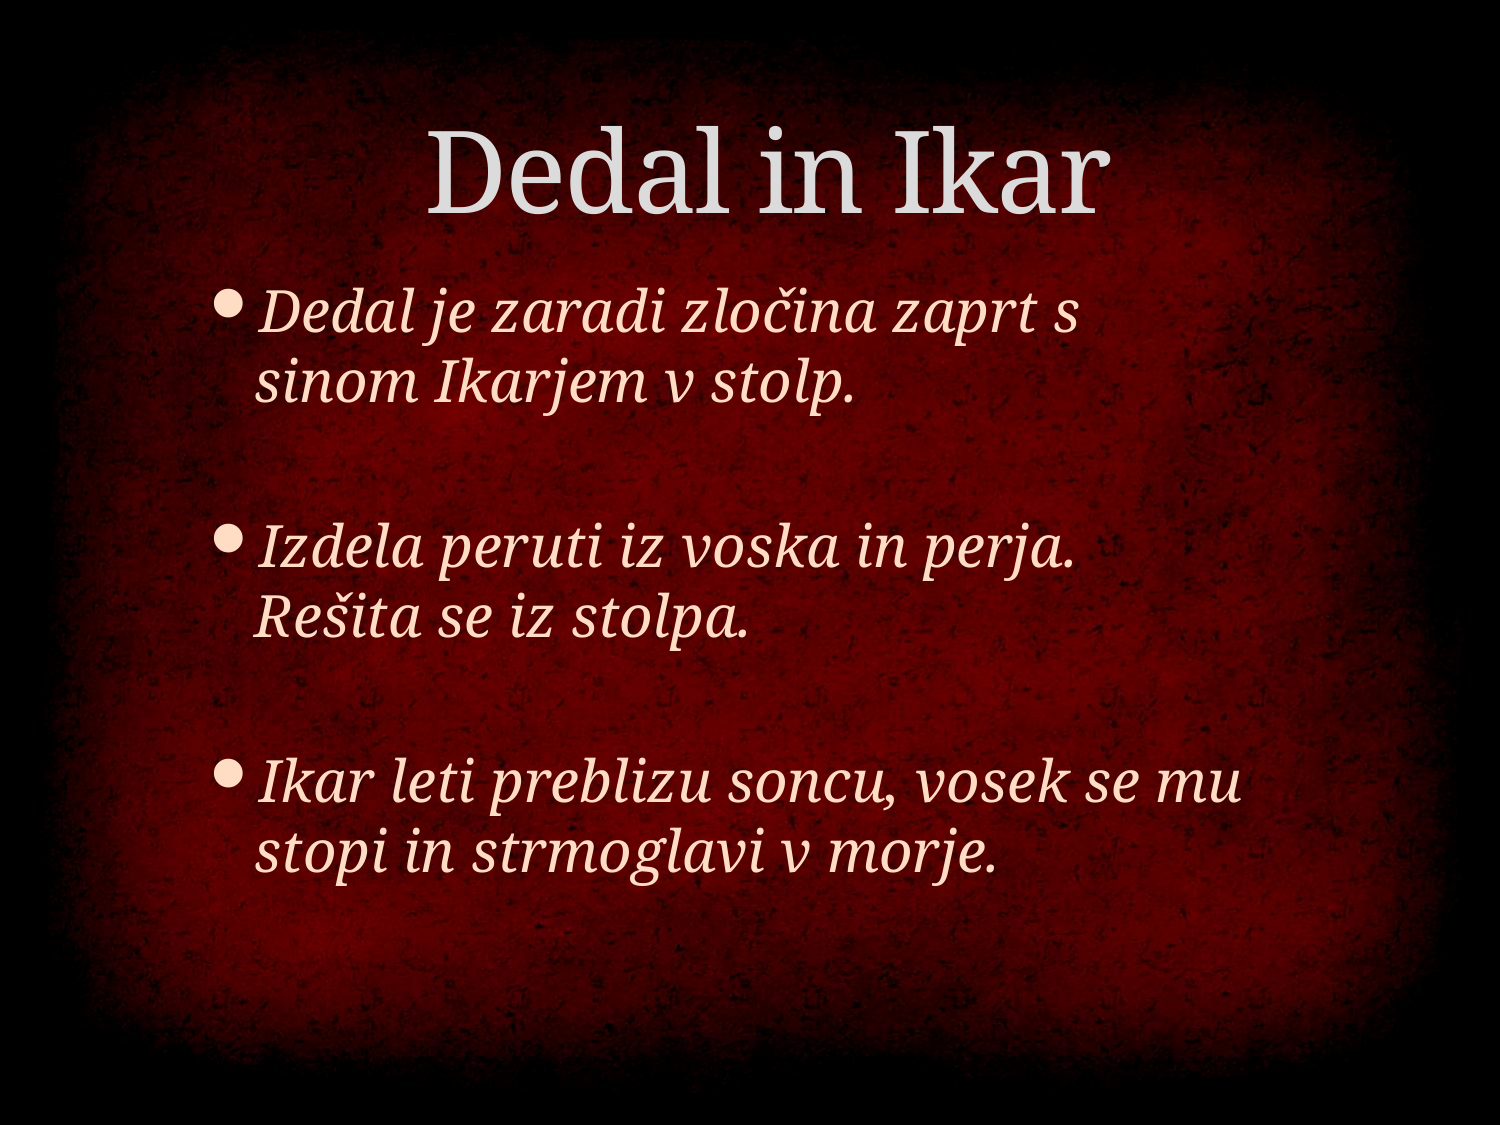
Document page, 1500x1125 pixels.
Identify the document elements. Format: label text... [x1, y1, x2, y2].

picture [0, 0, 1500, 1125]
title Dedal in Ikar [75, 24, 1425, 244]
list Dedal je zaradi zločina zaprt s sinom Ikarjem v stolp. Izdela peruti iz voska in perja. Rešita se iz stolpa. Ikar leti preblizu soncu, vosek se mu stopi in strmoglavi v morje. [194, 267, 1270, 1012]
